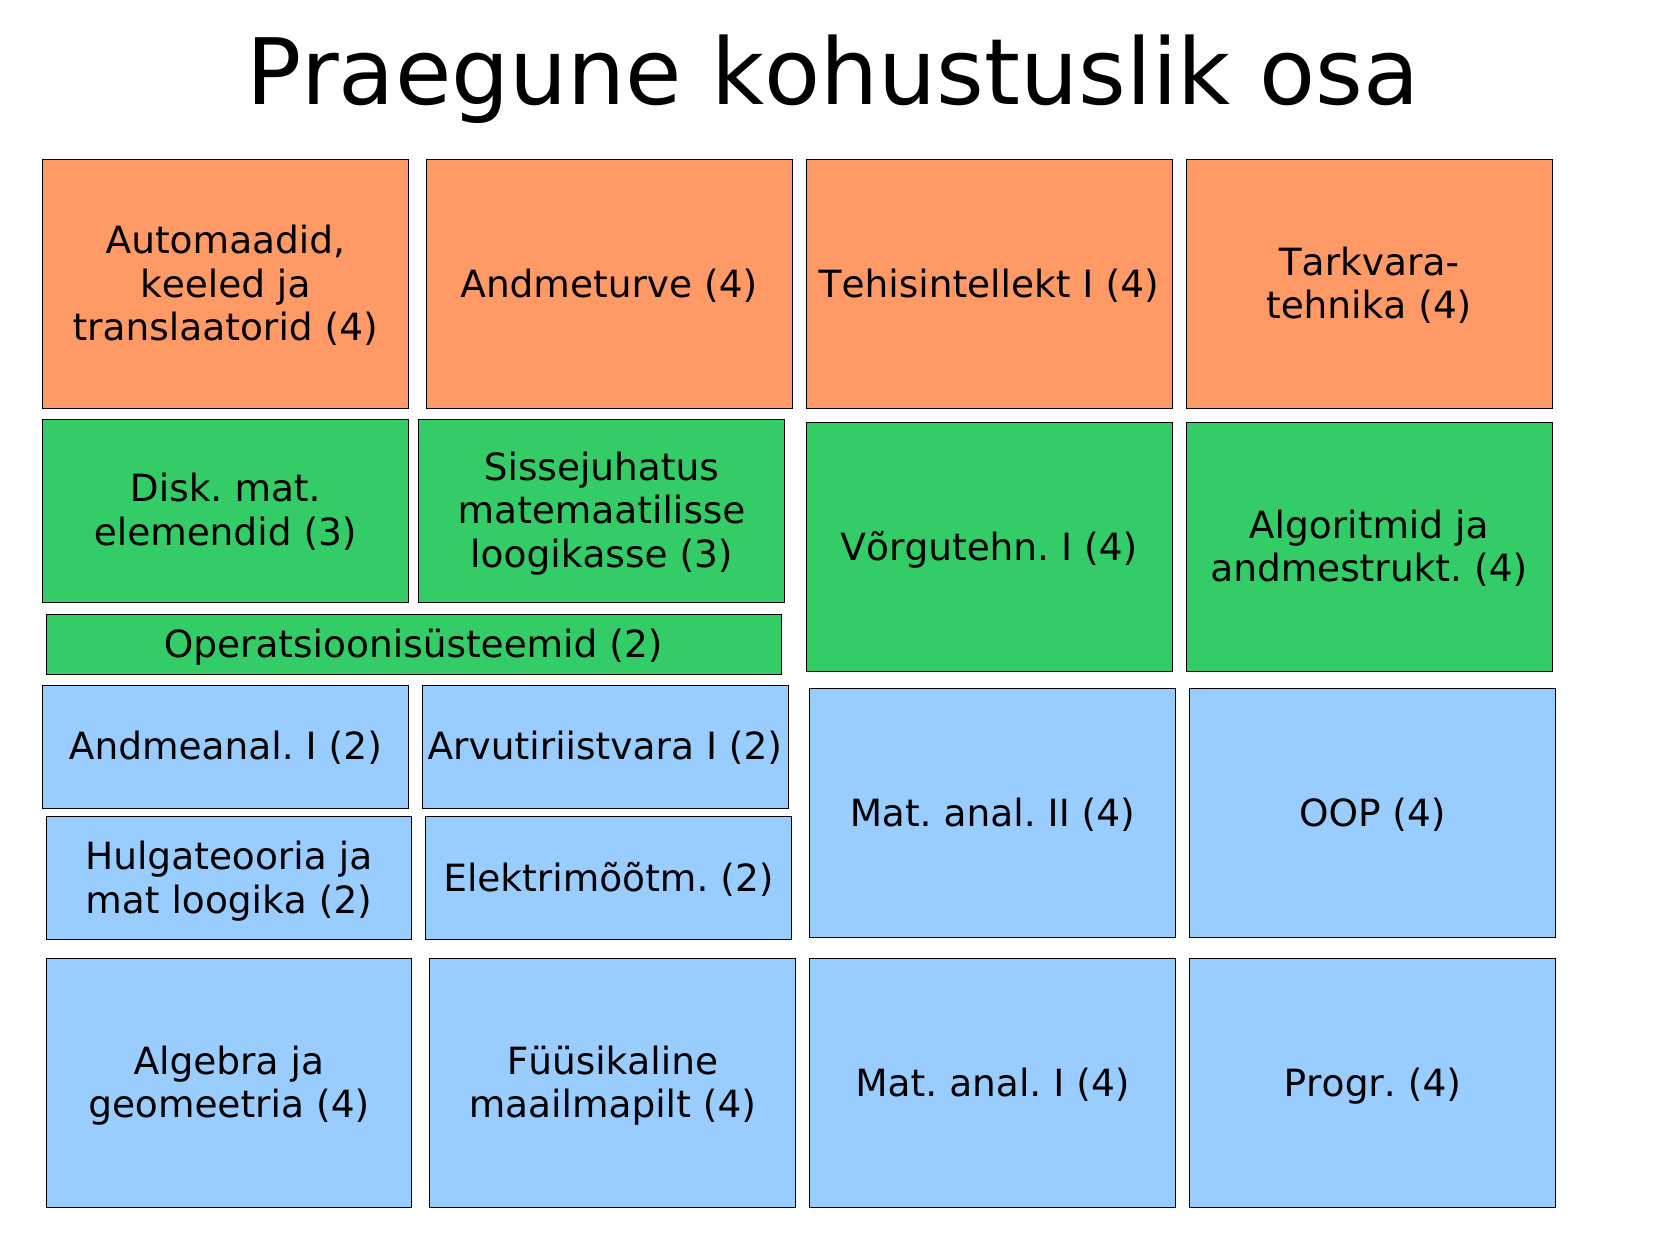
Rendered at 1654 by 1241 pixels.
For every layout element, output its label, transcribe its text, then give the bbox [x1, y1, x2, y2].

text_box Füüsikaline maailmapilt (4) [429, 958, 796, 1208]
text_box Tehisintellekt I (4) [806, 159, 1173, 409]
text_box Algoritmid ja andmestrukt. (4) [1186, 422, 1553, 672]
text_box Andmeturve (4) [426, 159, 793, 409]
text_box OOP (4) [1189, 688, 1556, 938]
text_box Disk. mat. elemendid (3) [42, 419, 409, 603]
text_box Sissejuhatus matemaatilisse loogikasse (3) [418, 419, 785, 603]
text_box Tarkvara- tehnika (4) [1186, 159, 1553, 409]
text_box Mat. anal. II (4) [809, 688, 1176, 938]
text_box Mat. anal. I (4) [809, 958, 1176, 1208]
text_box Operatsioonisüsteemid (2) [46, 614, 782, 675]
text_box Elektrimõõtm. (2) [425, 816, 792, 940]
text_box Algebra ja geomeetria (4) [46, 958, 412, 1208]
text_box Arvutiriistvara I (2) [422, 685, 789, 809]
text_box Progr. (4) [1189, 958, 1556, 1208]
title Praegune kohustuslik osa [89, 0, 1578, 146]
text_box Andmeanal. I (2) [42, 685, 409, 809]
text_box Võrgutehn. I (4) [806, 422, 1173, 672]
text_box Automaadid, keeled ja translaatorid (4) [42, 159, 409, 409]
text_box Hulgateooria ja mat loogika (2) [46, 816, 412, 940]
